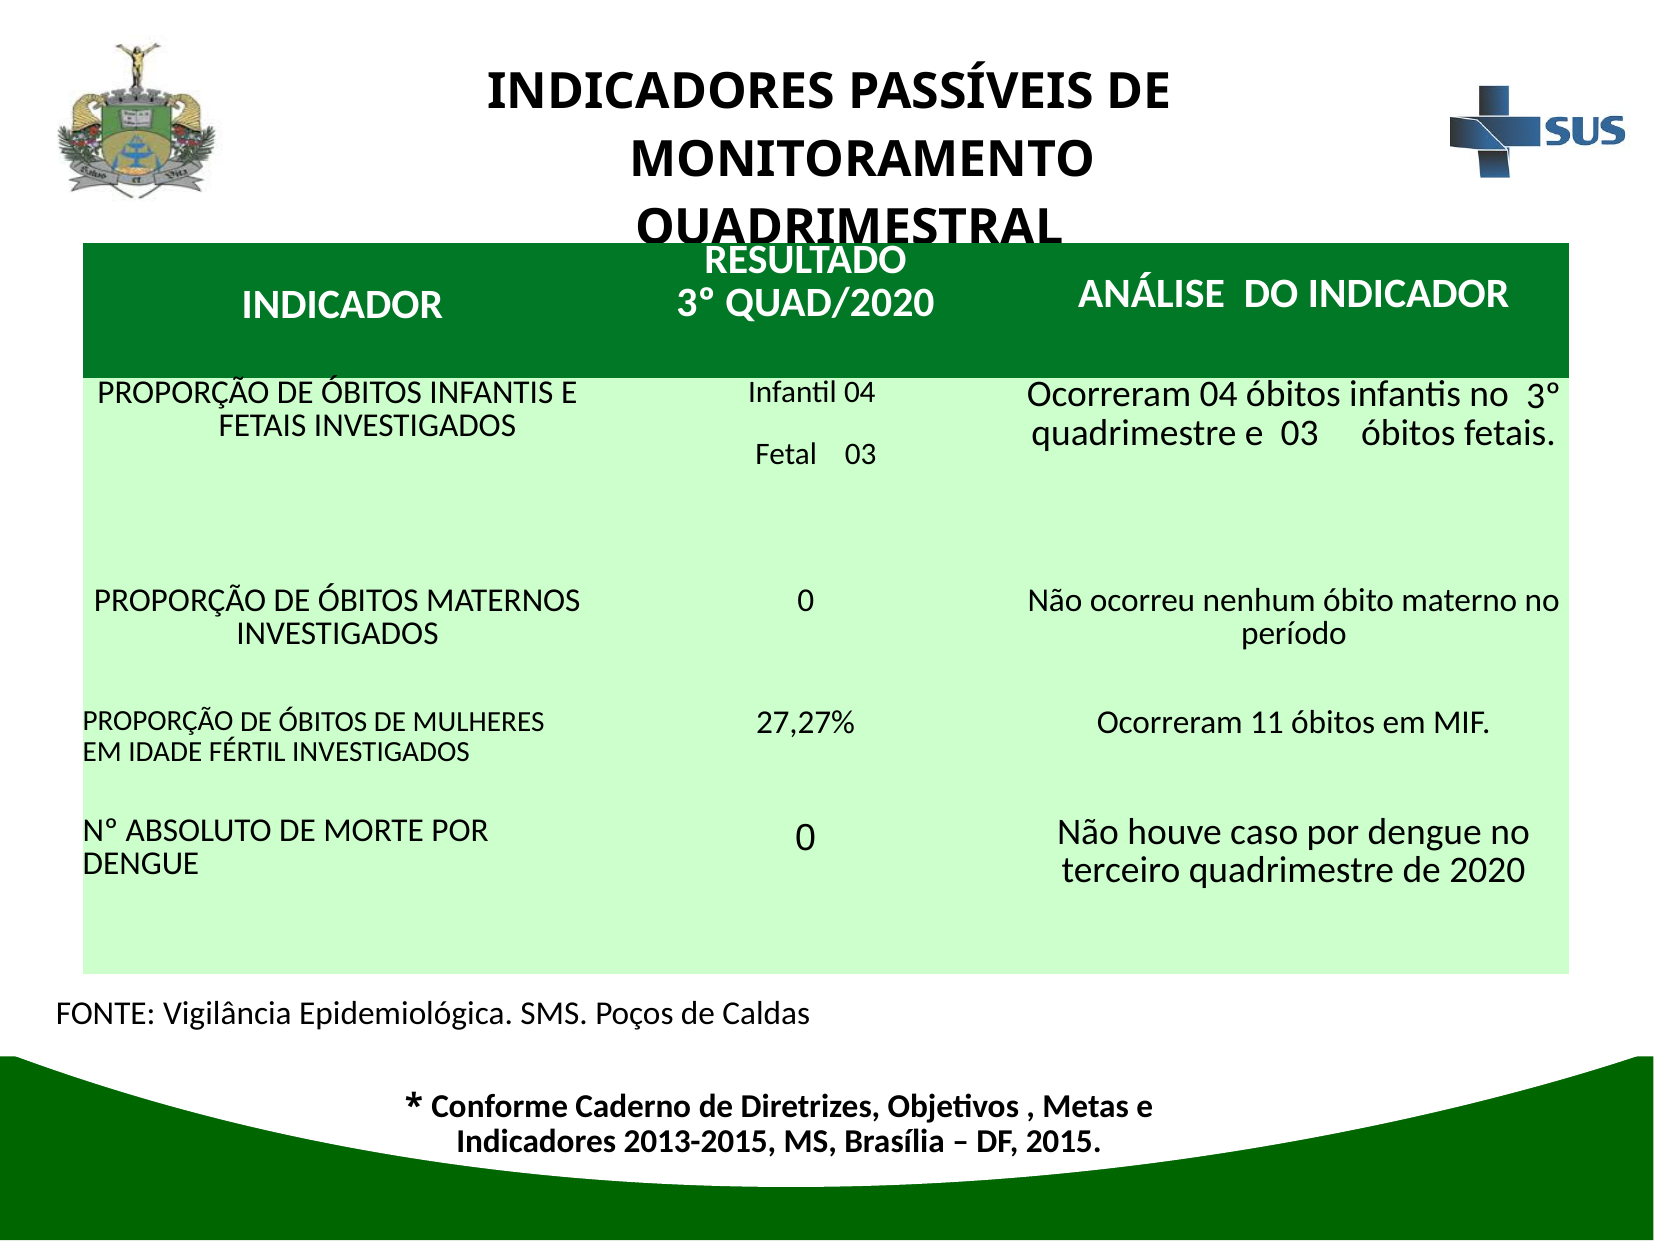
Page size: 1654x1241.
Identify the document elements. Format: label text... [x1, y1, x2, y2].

table_cell 27,27% [592, 709, 1019, 816]
text_box * Conforme Caderno de Diretrizes, Objetivos , Metas e Indicadores 2013-2015, MS, Brasília – DF, 2015. [330, 1074, 1229, 1172]
table_cell Infantil 04 Fetal 03 [592, 378, 1019, 586]
table_cell Ocorreram 11 óbitos em MIF. [1019, 709, 1569, 816]
table_cell PROPORÇÃO DE ÓBITOS MATERNOS INVESTIGADOS [83, 586, 592, 709]
table_header ANÁLISE DO INDICADOR [1019, 243, 1569, 378]
table_cell Nº ABSOLUTO DE MORTE POR DENGUE [83, 816, 592, 974]
table_cell Não houve caso por dengue no terceiro quadrimestre de 2020 [1019, 816, 1569, 974]
table_cell 0 [592, 816, 1019, 974]
table_cell 0 [592, 586, 1019, 709]
table_cell Não ocorreu nenhum óbito materno no período [1019, 586, 1569, 709]
text_box [23, 159, 1583, 1012]
text_box FONTE: Vigilância Epidemiológica. SMS. Poços de Caldas [41, 992, 827, 1072]
text_box [0, 1050, 1654, 1241]
table_header RESULTADO 3º QUAD/2020 [592, 243, 1019, 378]
table_header INDICADOR [83, 243, 592, 378]
table_cell PROPORÇÃO DE ÓBITOS DE MULHERES EM IDADE FÉRTIL INVESTIGADOS [83, 709, 592, 816]
picture [47, 35, 225, 213]
picture [1449, 85, 1630, 178]
table_cell PROPORÇÃO DE ÓBITOS INFANTIS E FETAIS INVESTIGADOS [83, 378, 592, 586]
text_box INDICADORES PASSÍVEIS DE MONITORAMENTO QUADRIMESTRAL [425, 47, 1300, 243]
table_cell Ocorreram 04 óbitos infantis no 3º quadrimestre e 03 óbitos fetais. [1019, 378, 1569, 586]
